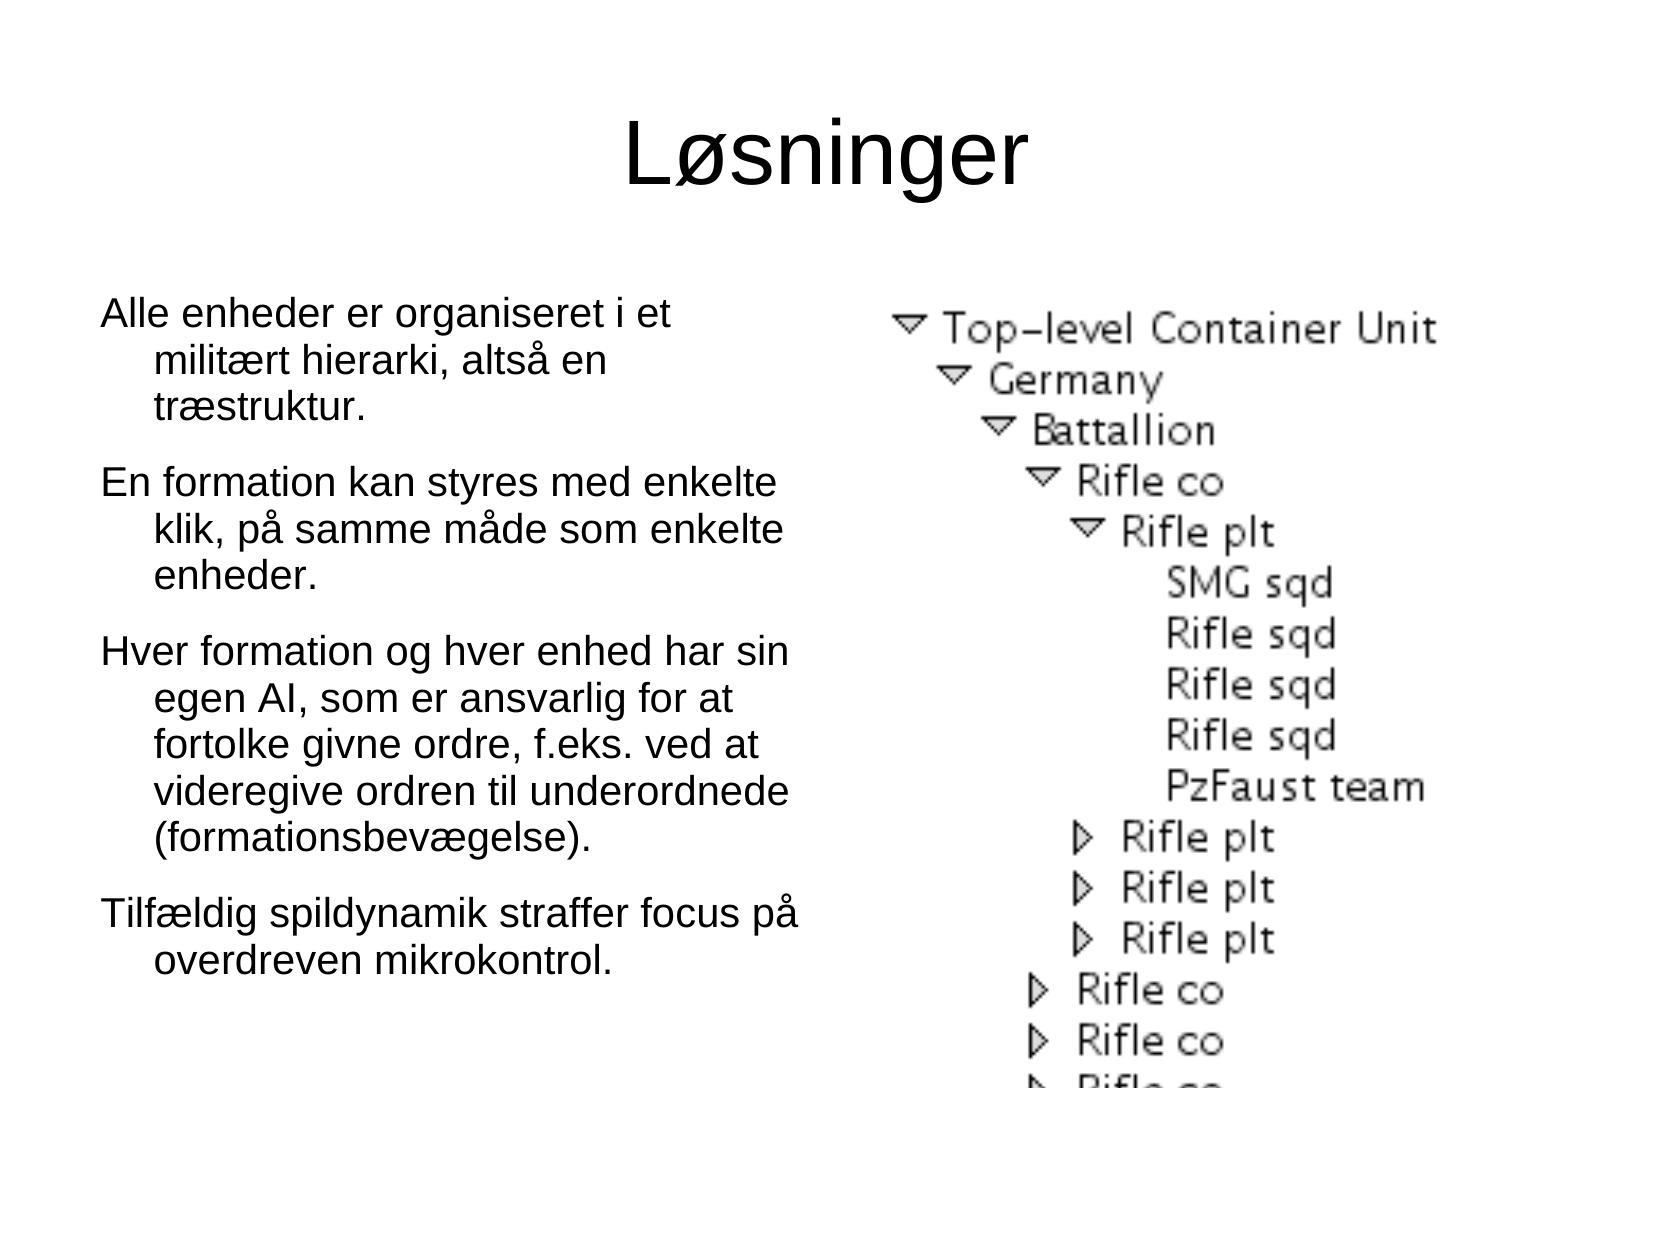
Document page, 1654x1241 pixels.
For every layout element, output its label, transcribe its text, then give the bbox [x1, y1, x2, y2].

list Alle enheder er organiseret i et militært hierarki, altså en træstruktur. En formation kan styres med enkelte klik, på samme måde som enkelte enheder. Hver formation og hver enhed har sin egen AI, som er ansvarlig for at fortolke givne ordre, f.eks. ved at videregive ordren til underordnede (formationsbevægelse). Tilfældig spildynamik straffer focus på overdreven mikrokontrol. [82, 290, 809, 1109]
chart [848, 269, 1576, 1088]
title Løsninger [82, 49, 1571, 257]
